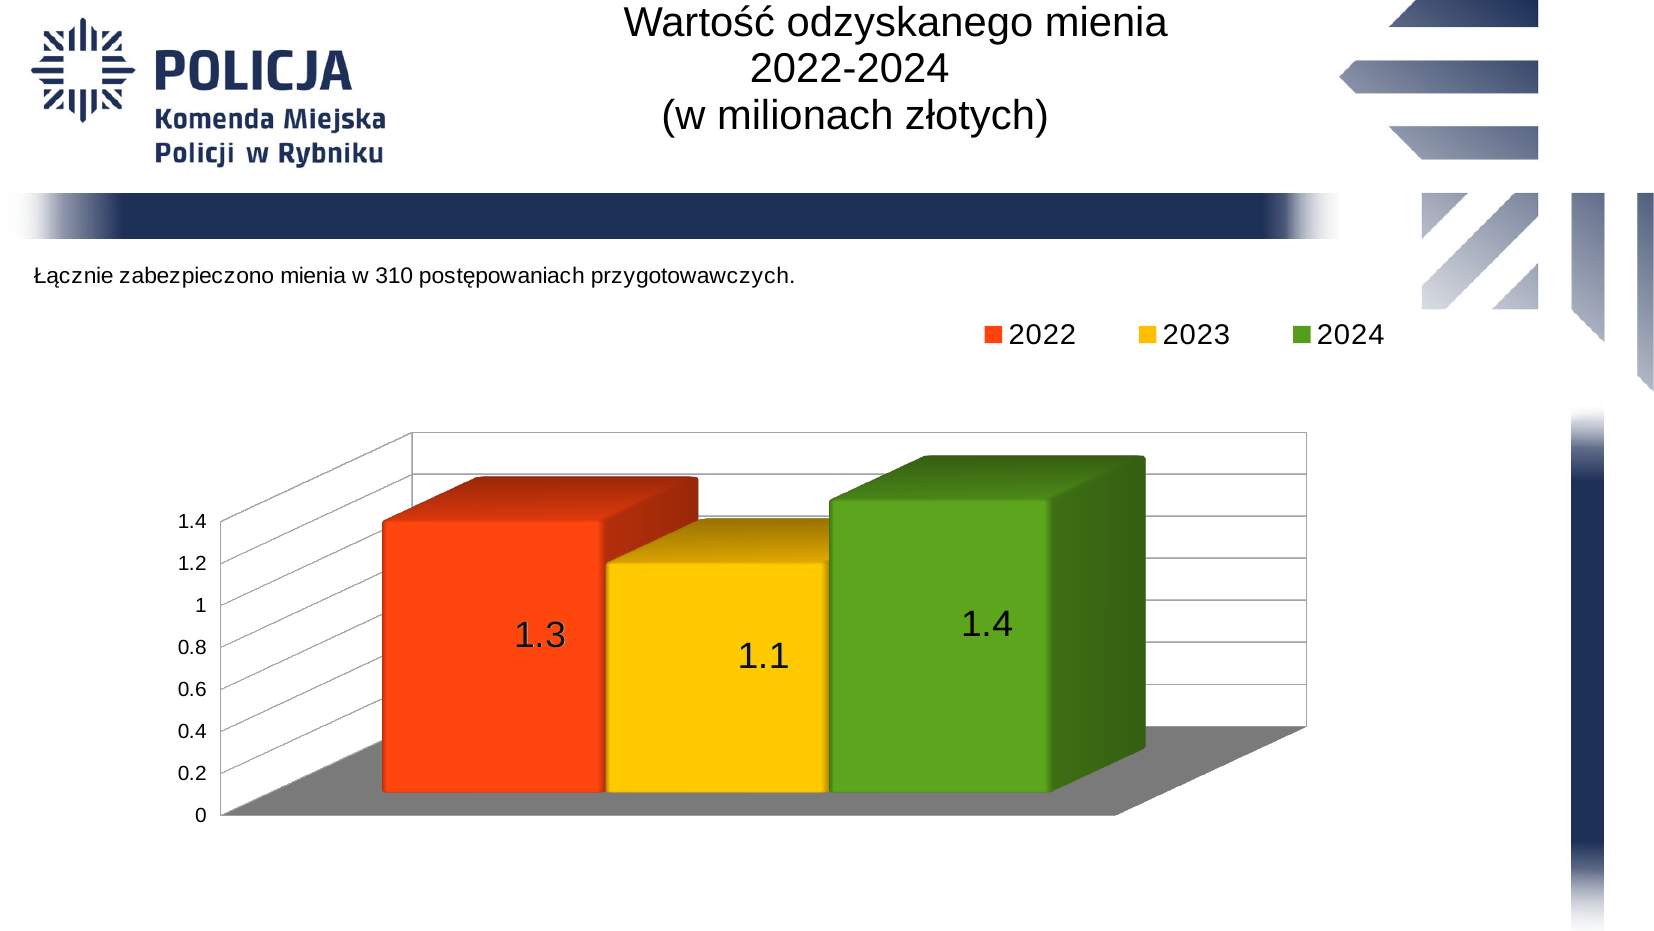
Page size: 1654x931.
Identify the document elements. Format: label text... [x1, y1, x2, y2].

chart [29, 255, 1447, 827]
title Wartość odzyskanego mienia 2022-2024 (w milionach złotych) [82, 0, 1571, 231]
picture [0, 0, 1654, 931]
